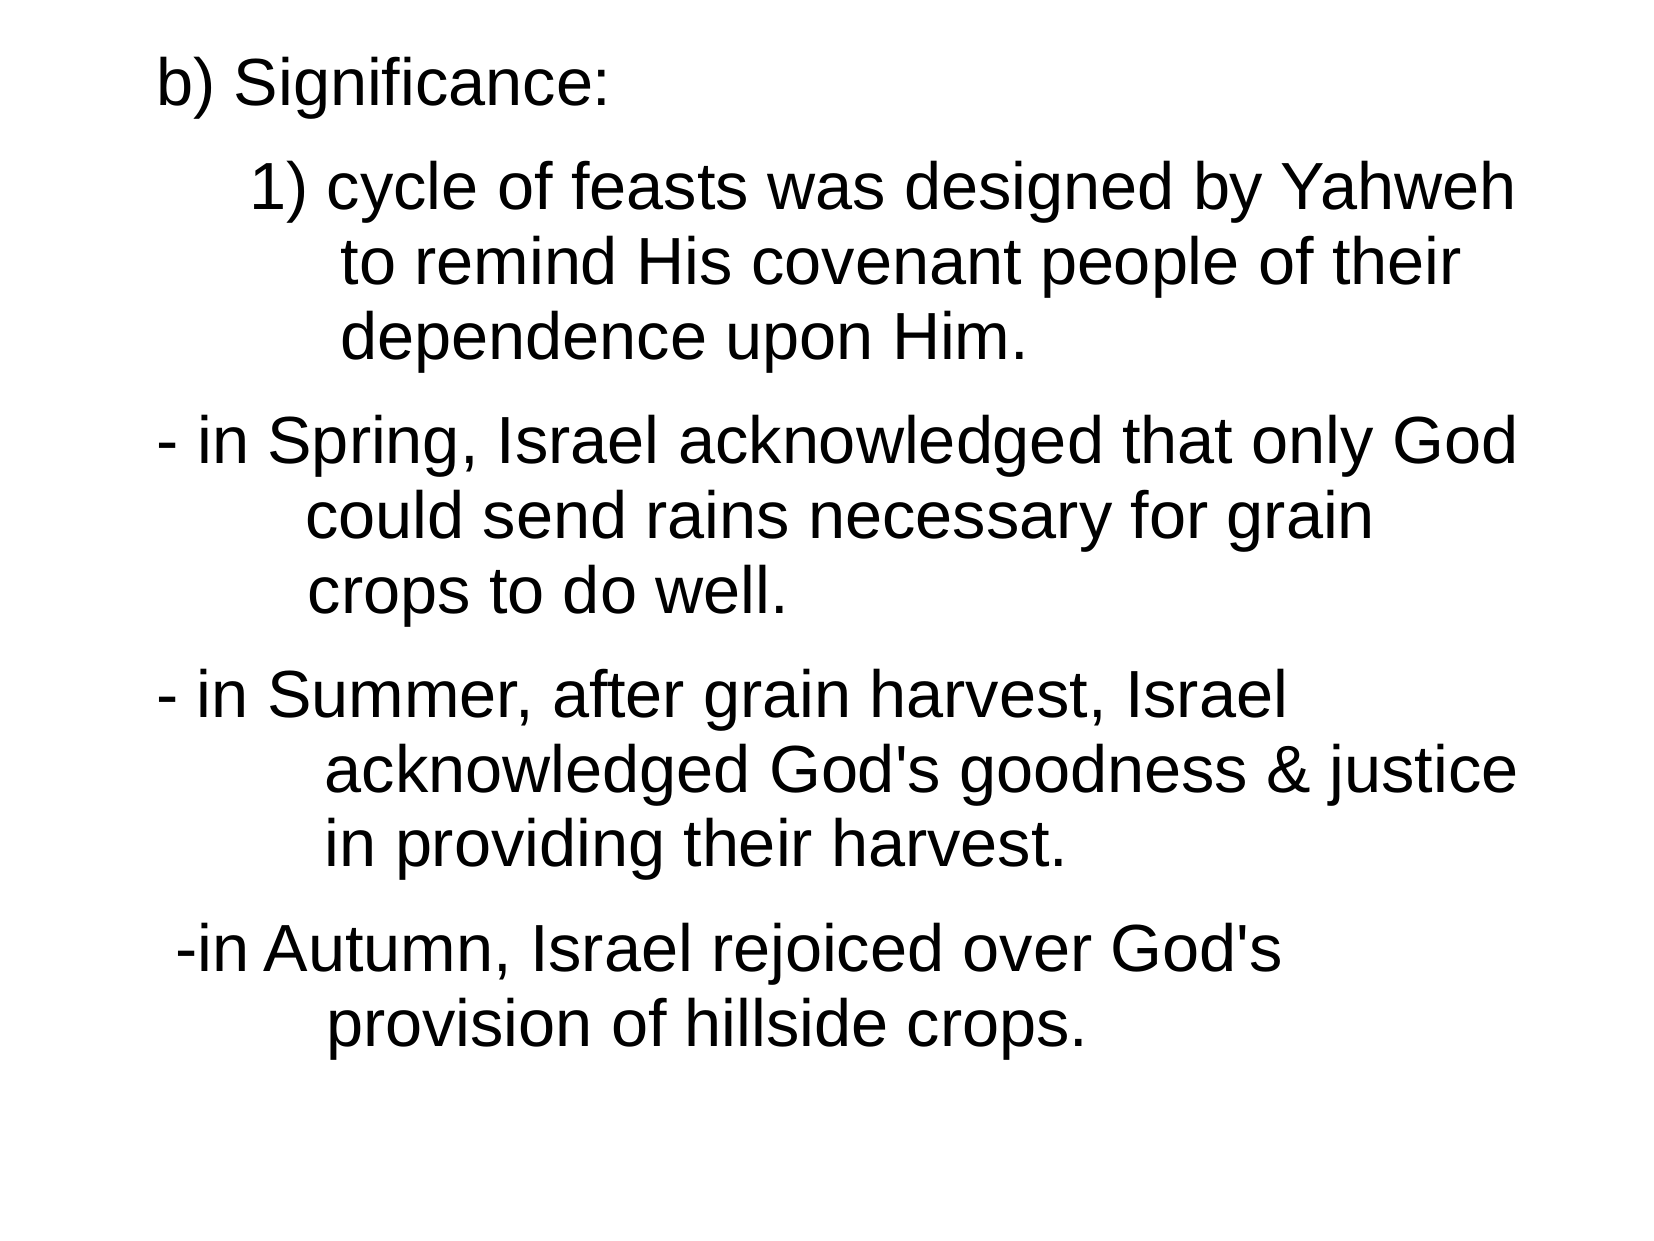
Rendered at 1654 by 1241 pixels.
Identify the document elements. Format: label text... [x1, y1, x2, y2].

list b) Significance: 1) cycle of feasts was designed by Yahweh to remind His covenant people of their dependence upon Him. - in Spring, Israel acknowledged that only God could send rains necessary for grain crops to do well. - in Summer, after grain harvest, Israel acknowledged God's goodness & justice in providing their harvest. -in Autumn, Israel rejoiced over God's provision of hillside crops. [82, 45, 1538, 1171]
